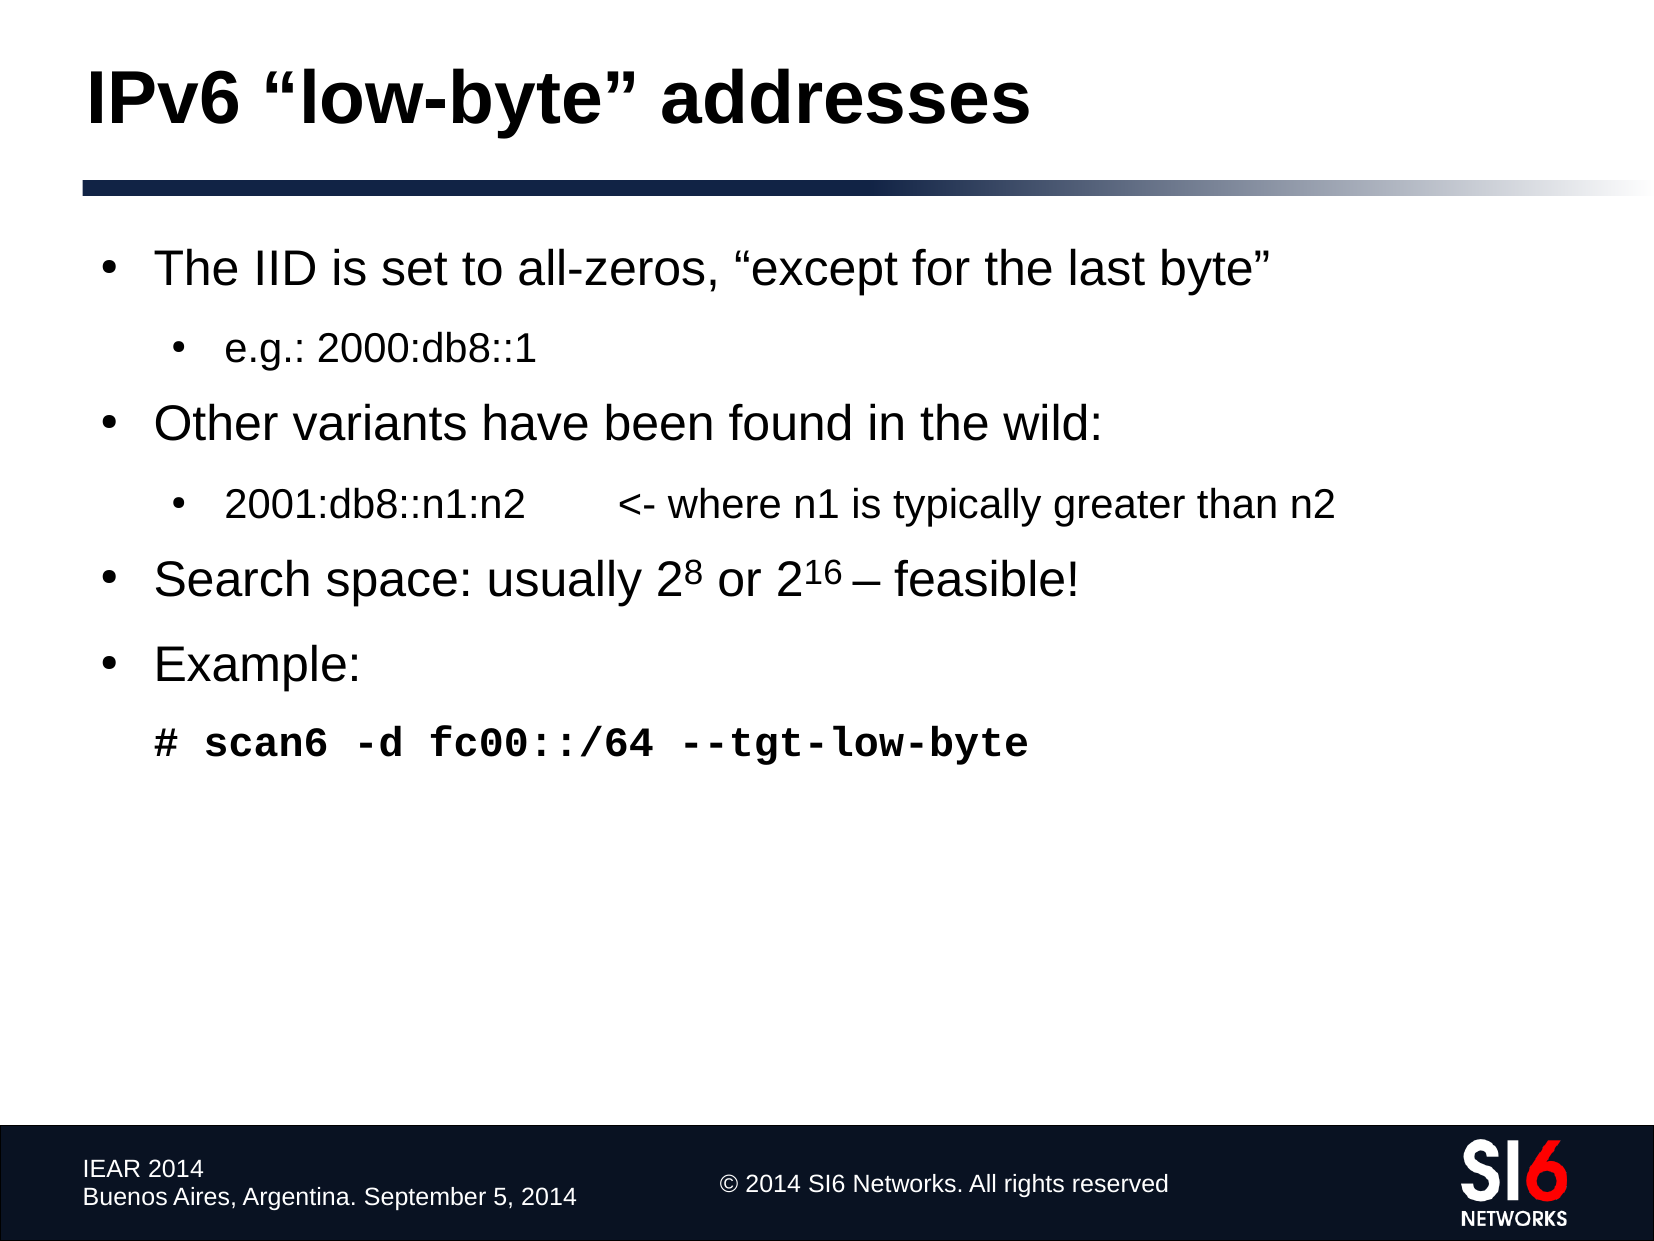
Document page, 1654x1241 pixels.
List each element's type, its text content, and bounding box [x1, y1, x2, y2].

list The IID is set to all-zeros, “except for the last byte” e.g.: 2000:db8::1 Other variants have been found in the wild: 2001:db8::n1:n2 <- where n1 is typically greater than n2 Search space: usually 28 or 216 – feasible! Example: # scan6 -d fc00::/64 --tgt-low-byte [82, 240, 1571, 1059]
picture [1461, 1139, 1567, 1226]
title IPv6 “low-byte” addresses [86, 30, 1576, 166]
